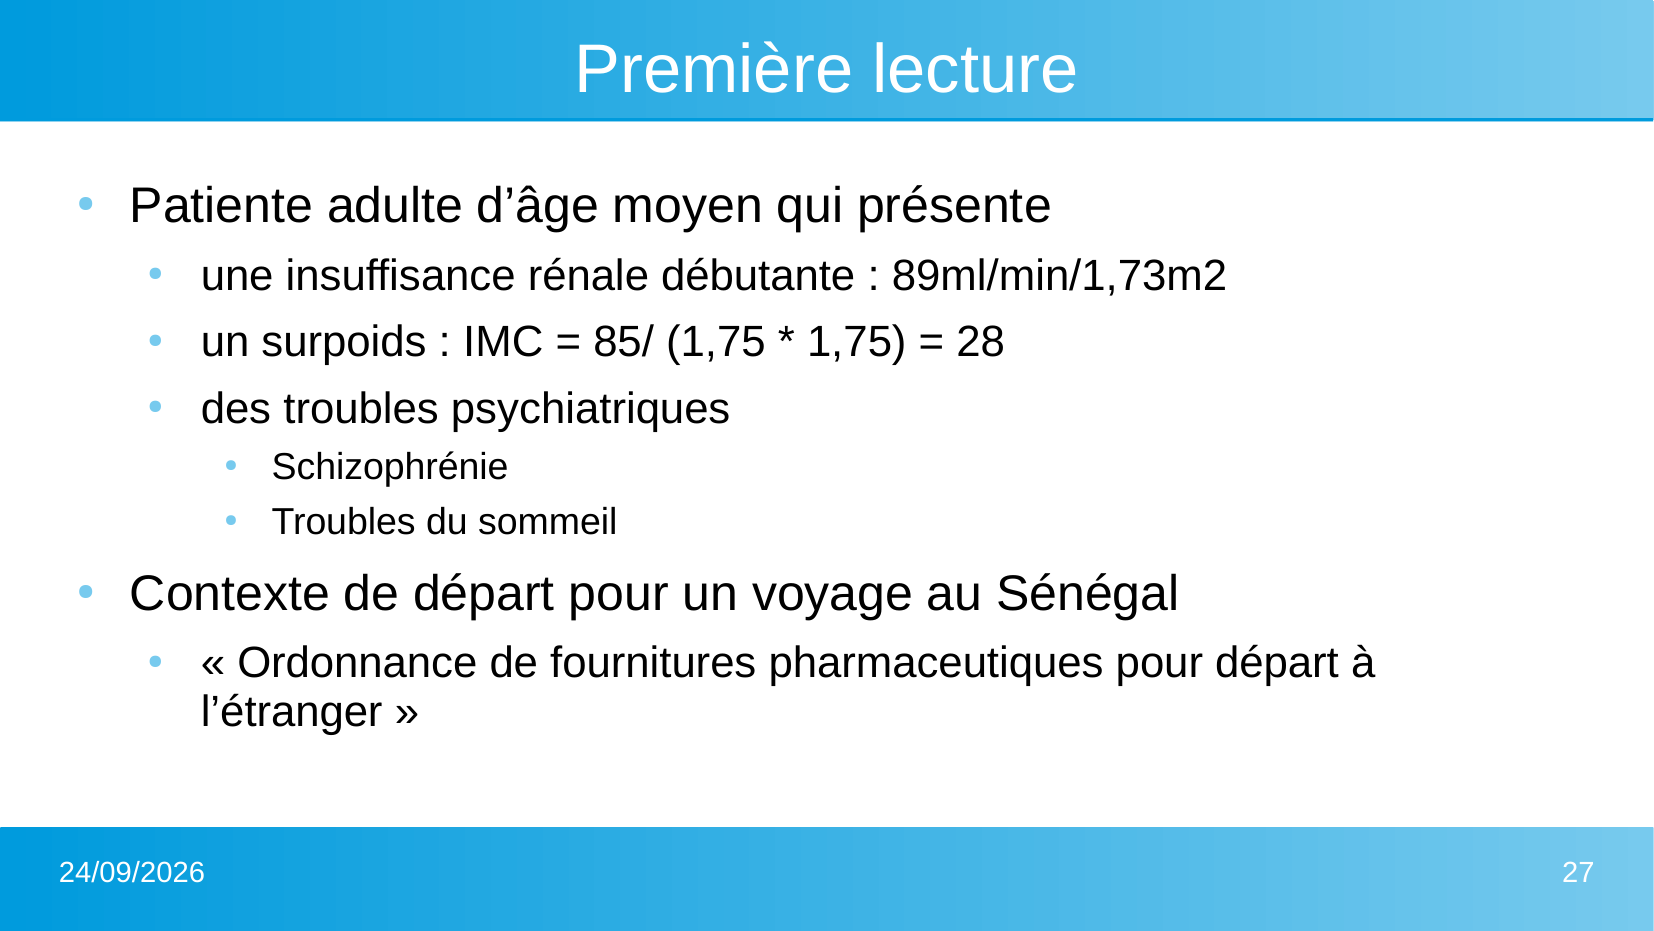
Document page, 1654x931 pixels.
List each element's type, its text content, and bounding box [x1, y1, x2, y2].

title Première lecture [59, 29, 1595, 108]
list Patiente adulte d’âge moyen qui présente une insuffisance rénale débutante : 89ml/min/1,73m2 un surpoids : IMC = 85/ (1,75 * 1,75) = 28 des troubles psychiatriques Schizophrénie Troubles du sommeil Contexte de départ pour un voyage au Sénégal « Ordonnance de fournitures pharmaceutiques pour départ à l’étranger » [59, 177, 1595, 768]
